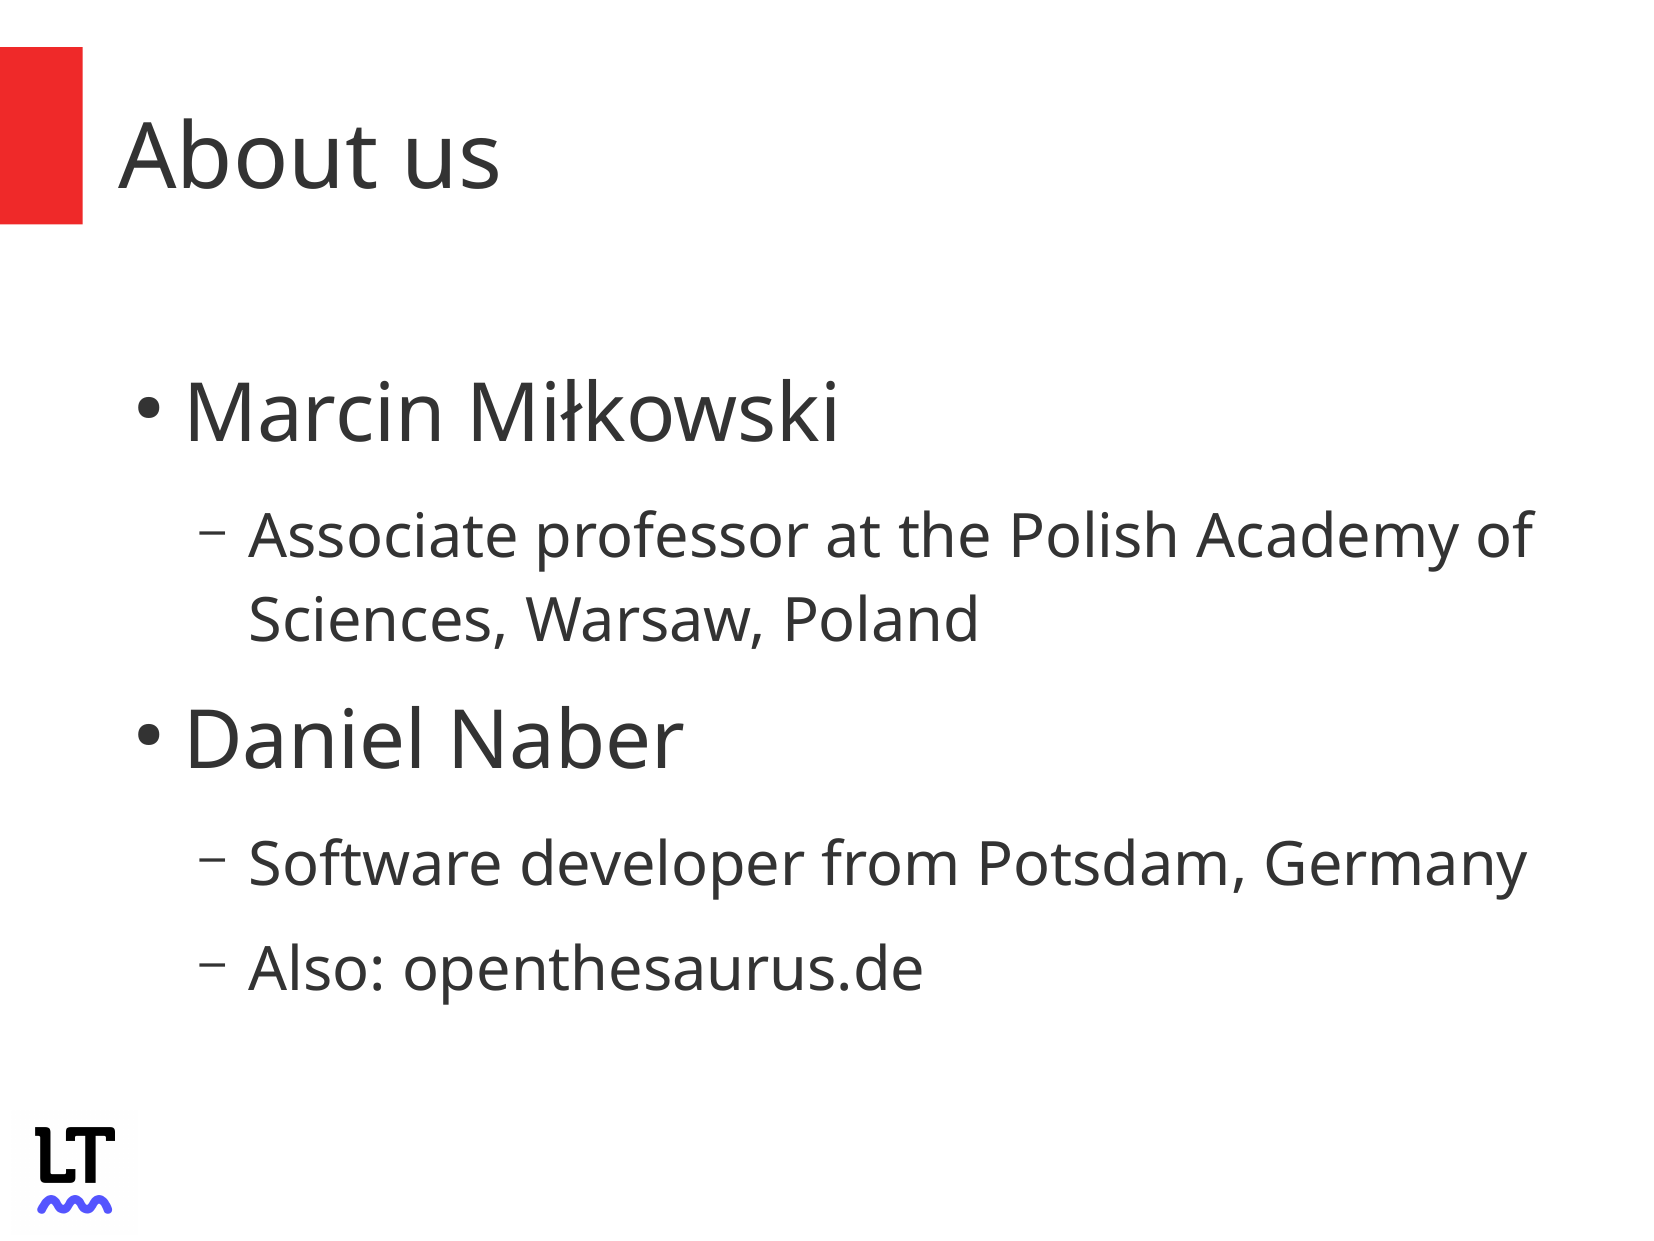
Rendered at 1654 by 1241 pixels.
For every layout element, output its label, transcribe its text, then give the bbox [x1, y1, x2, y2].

list Marcin Miłkowski Associate professor at the Polish Academy of Sciences, Warsaw, Poland Daniel Naber Software developer from Potsdam, Germany Also: openthesaurus.de [118, 354, 1536, 1074]
picture [11, 1110, 138, 1235]
title About us [118, 49, 1571, 257]
